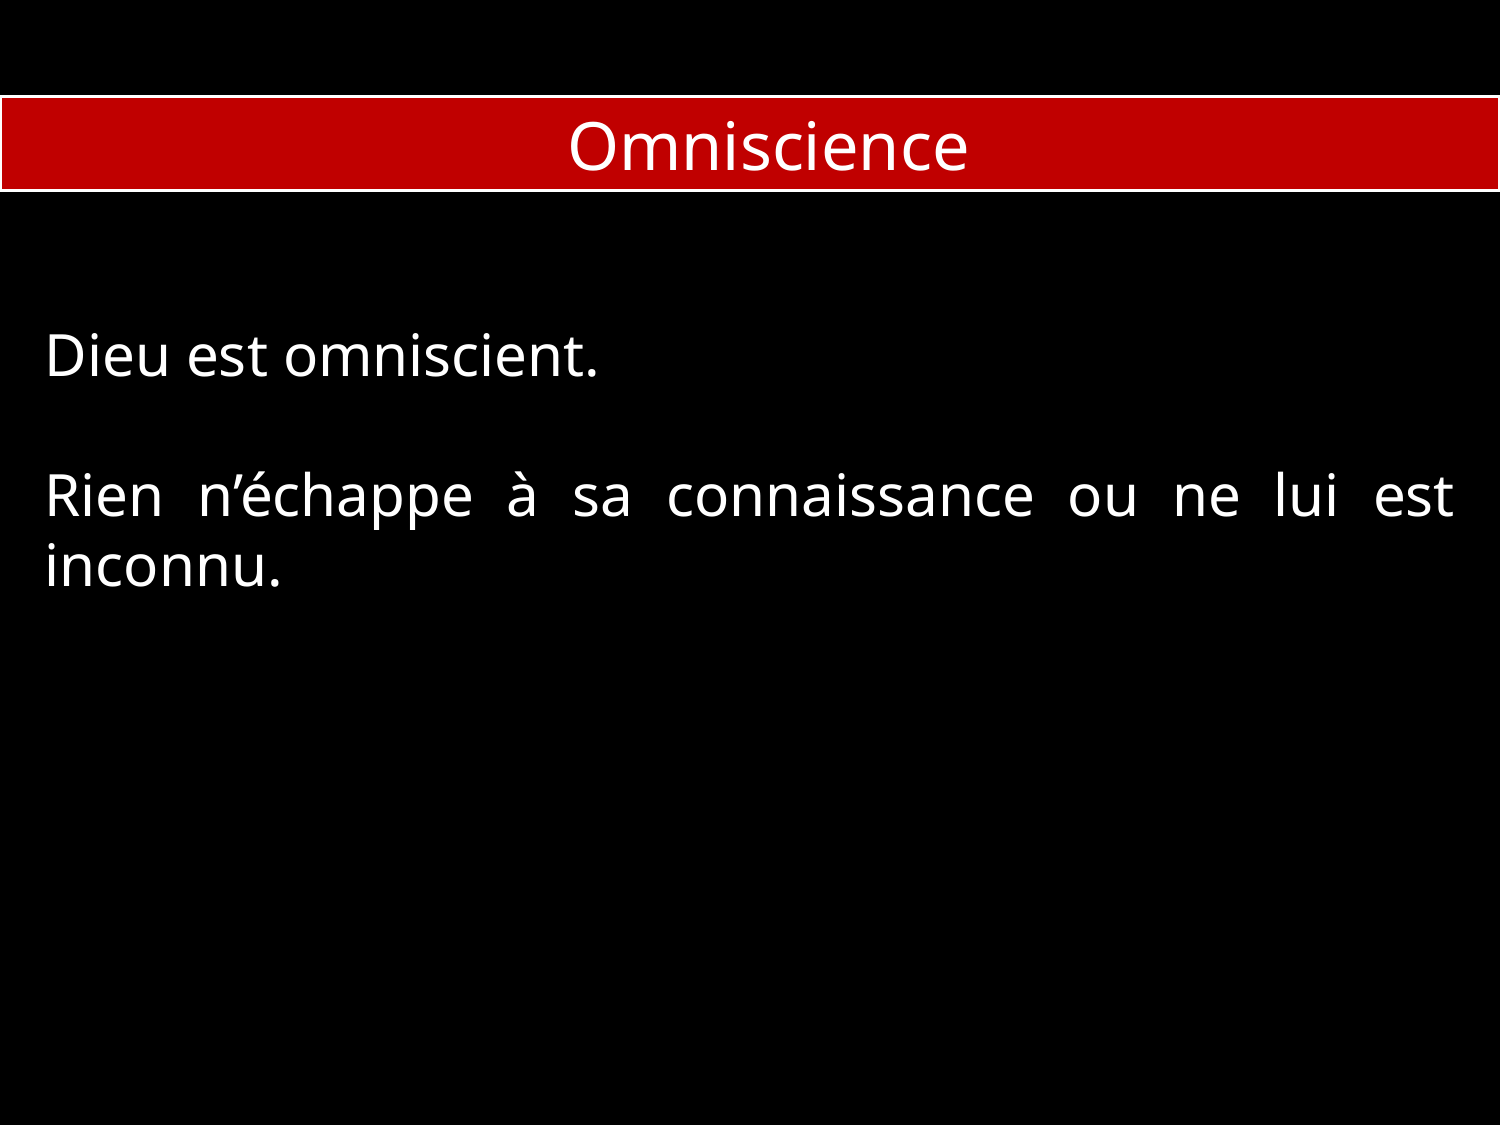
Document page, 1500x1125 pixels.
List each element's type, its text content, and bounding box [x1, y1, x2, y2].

text_box Dieu est omniscient. Rien n’échappe à sa connaissance ou ne lui est inconnu. [30, 310, 1470, 606]
text_box Omniscience [0, 96, 1500, 191]
